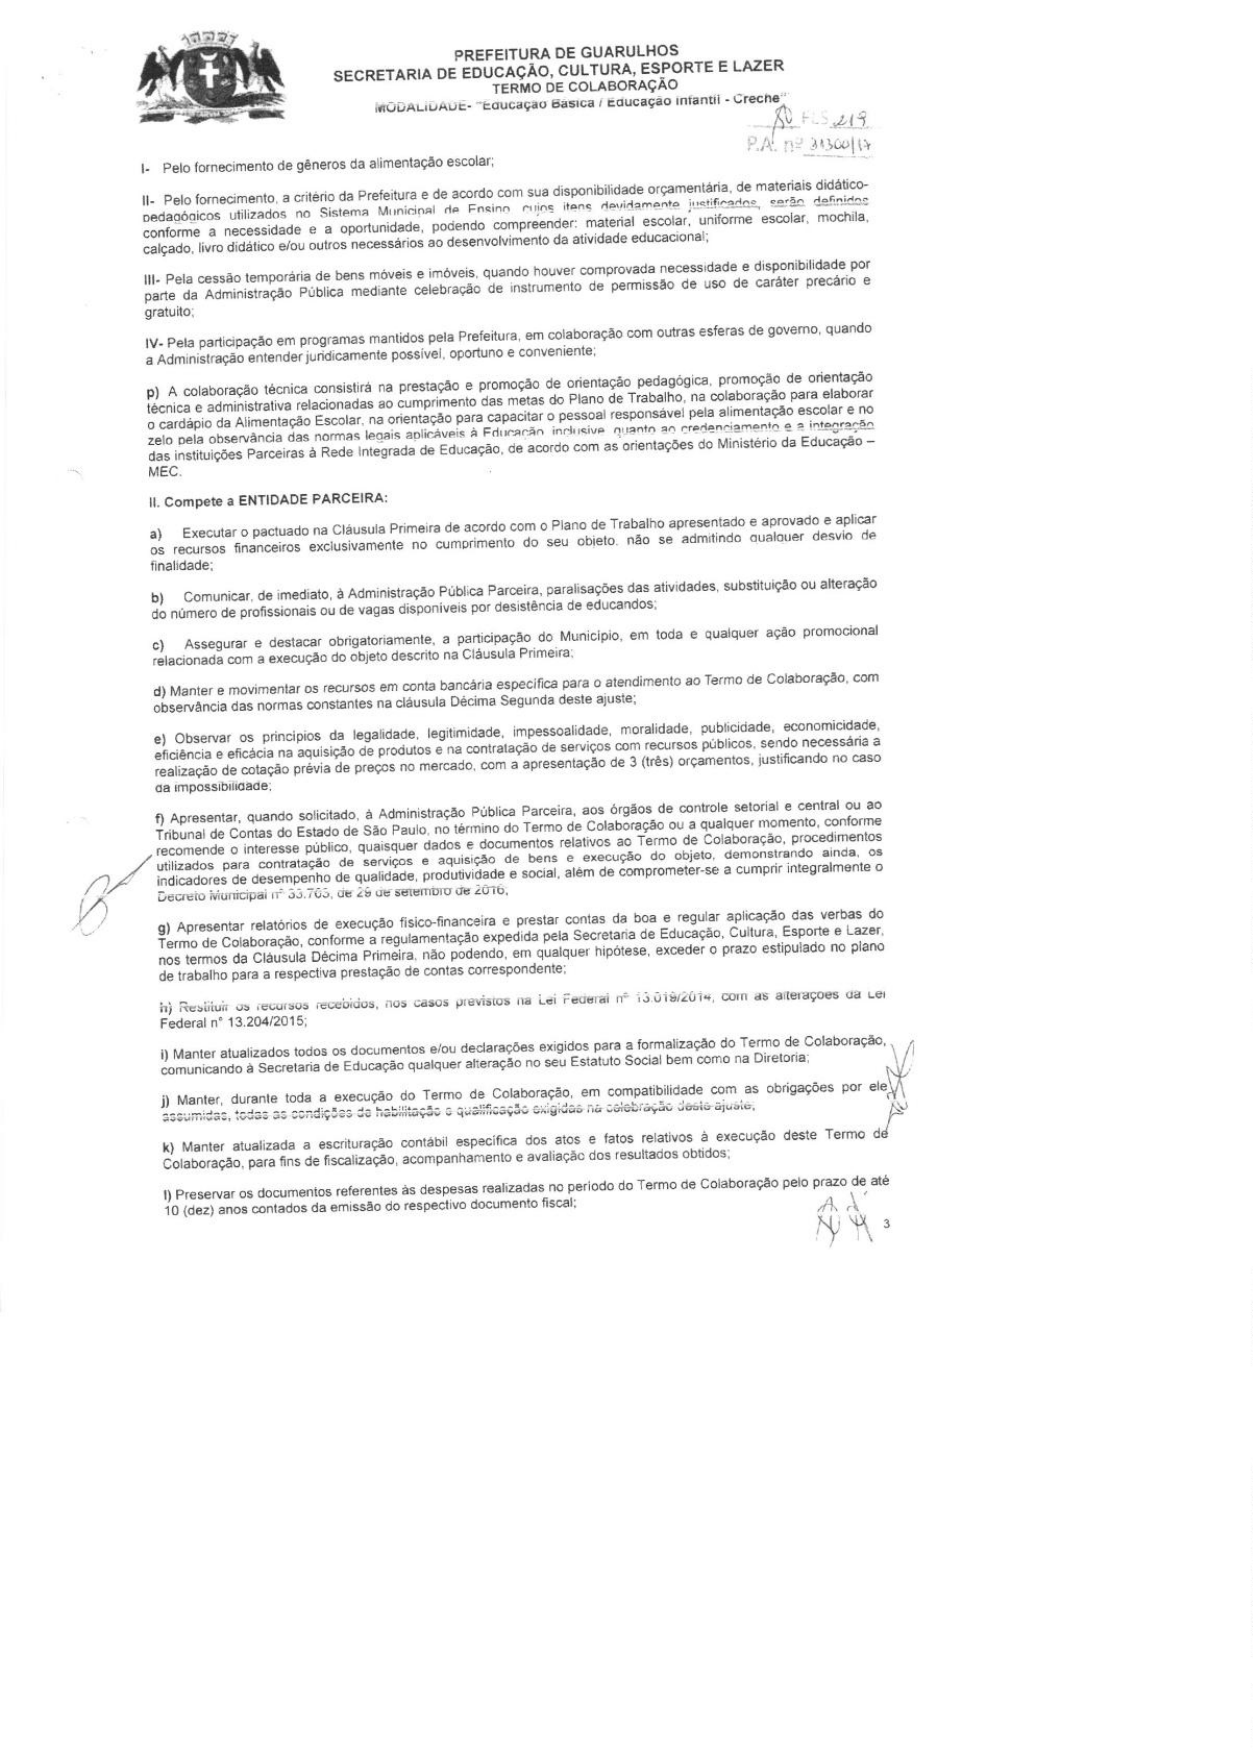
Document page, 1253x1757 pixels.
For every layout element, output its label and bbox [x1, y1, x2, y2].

text_box [0, 0, 1253, 1755]
